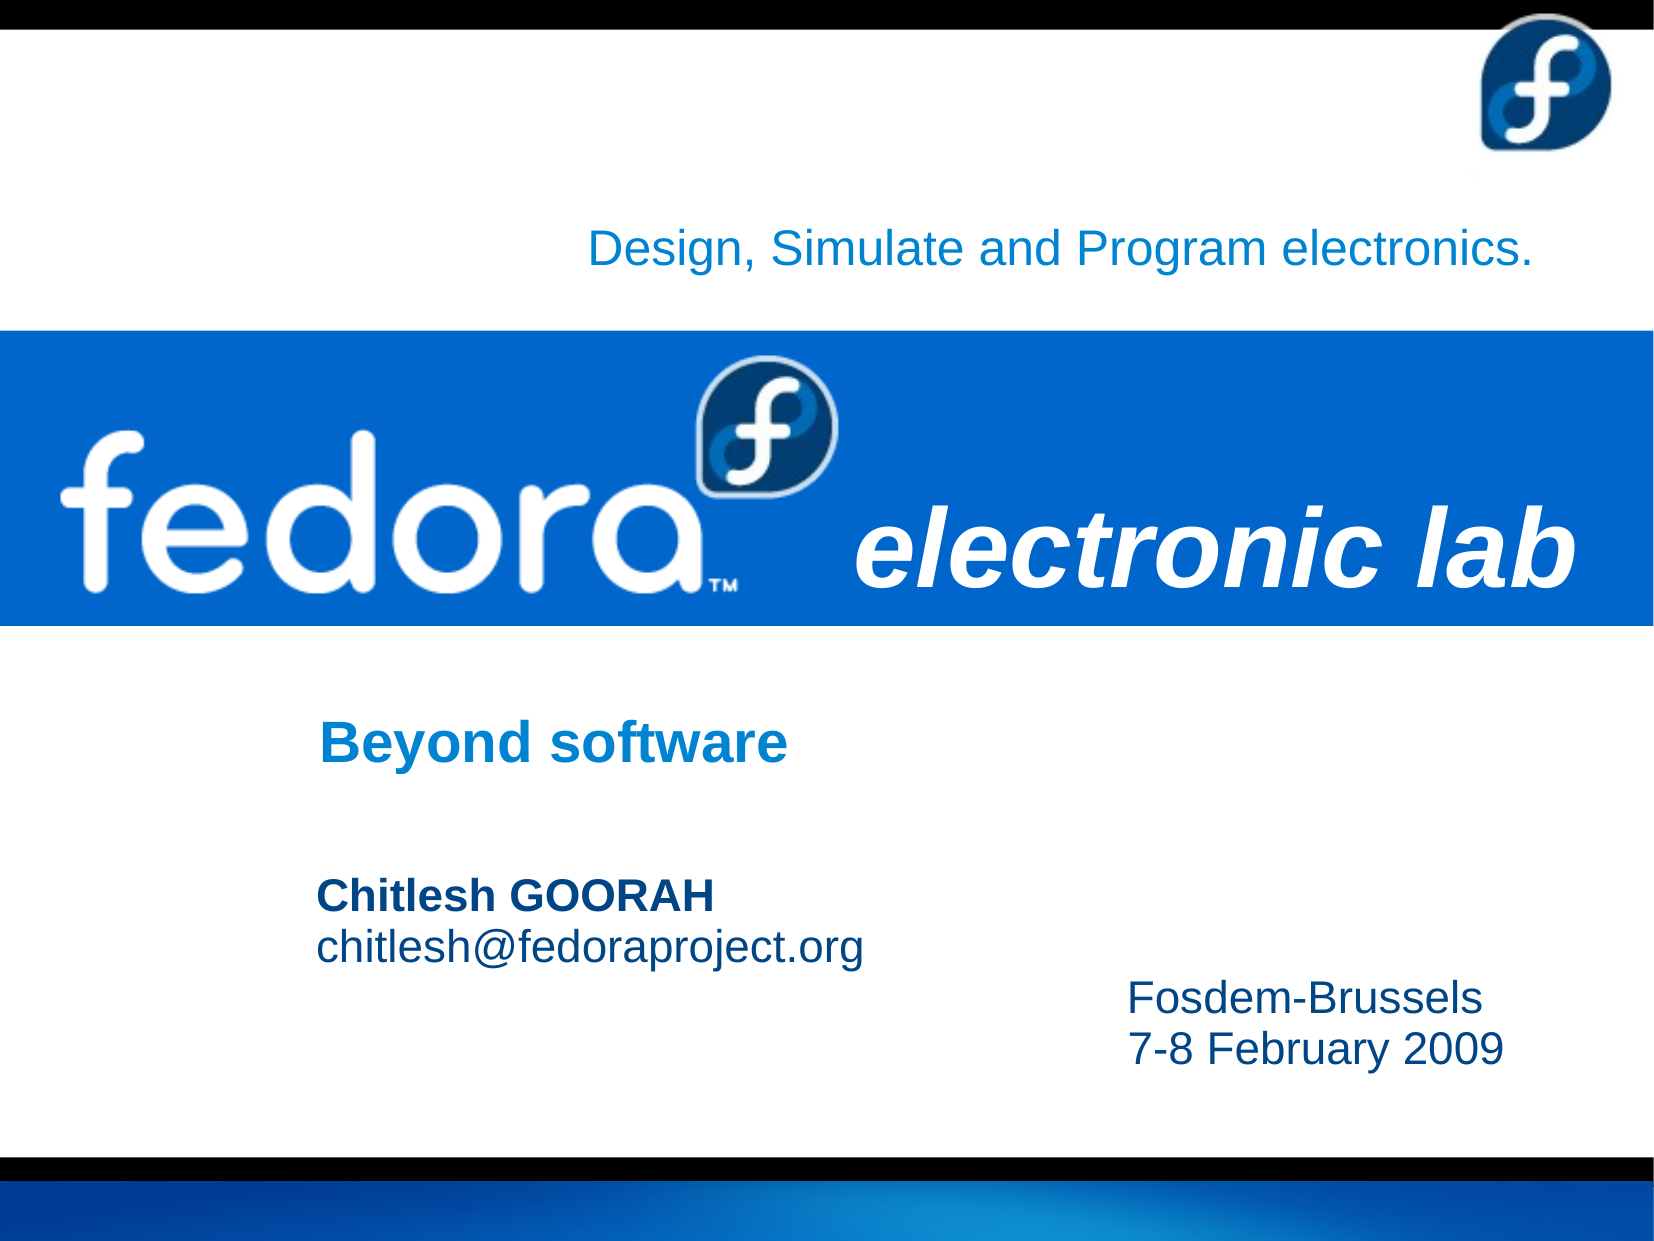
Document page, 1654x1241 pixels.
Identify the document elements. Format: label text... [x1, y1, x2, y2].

picture [59, 354, 843, 596]
picture [838, 12, 1622, 254]
text_box [0, 330, 1654, 626]
text_box Beyond software [304, 702, 805, 783]
text_box electronic lab [838, 478, 1594, 619]
text_box Chitlesh GOORAH chitlesh@fedoraproject.org Fosdem-Brussels 7-8 February 2009 [301, 862, 1520, 1083]
picture [0, 1181, 1654, 1241]
text_box Design, Simulate and Program electronics. [572, 212, 1550, 284]
